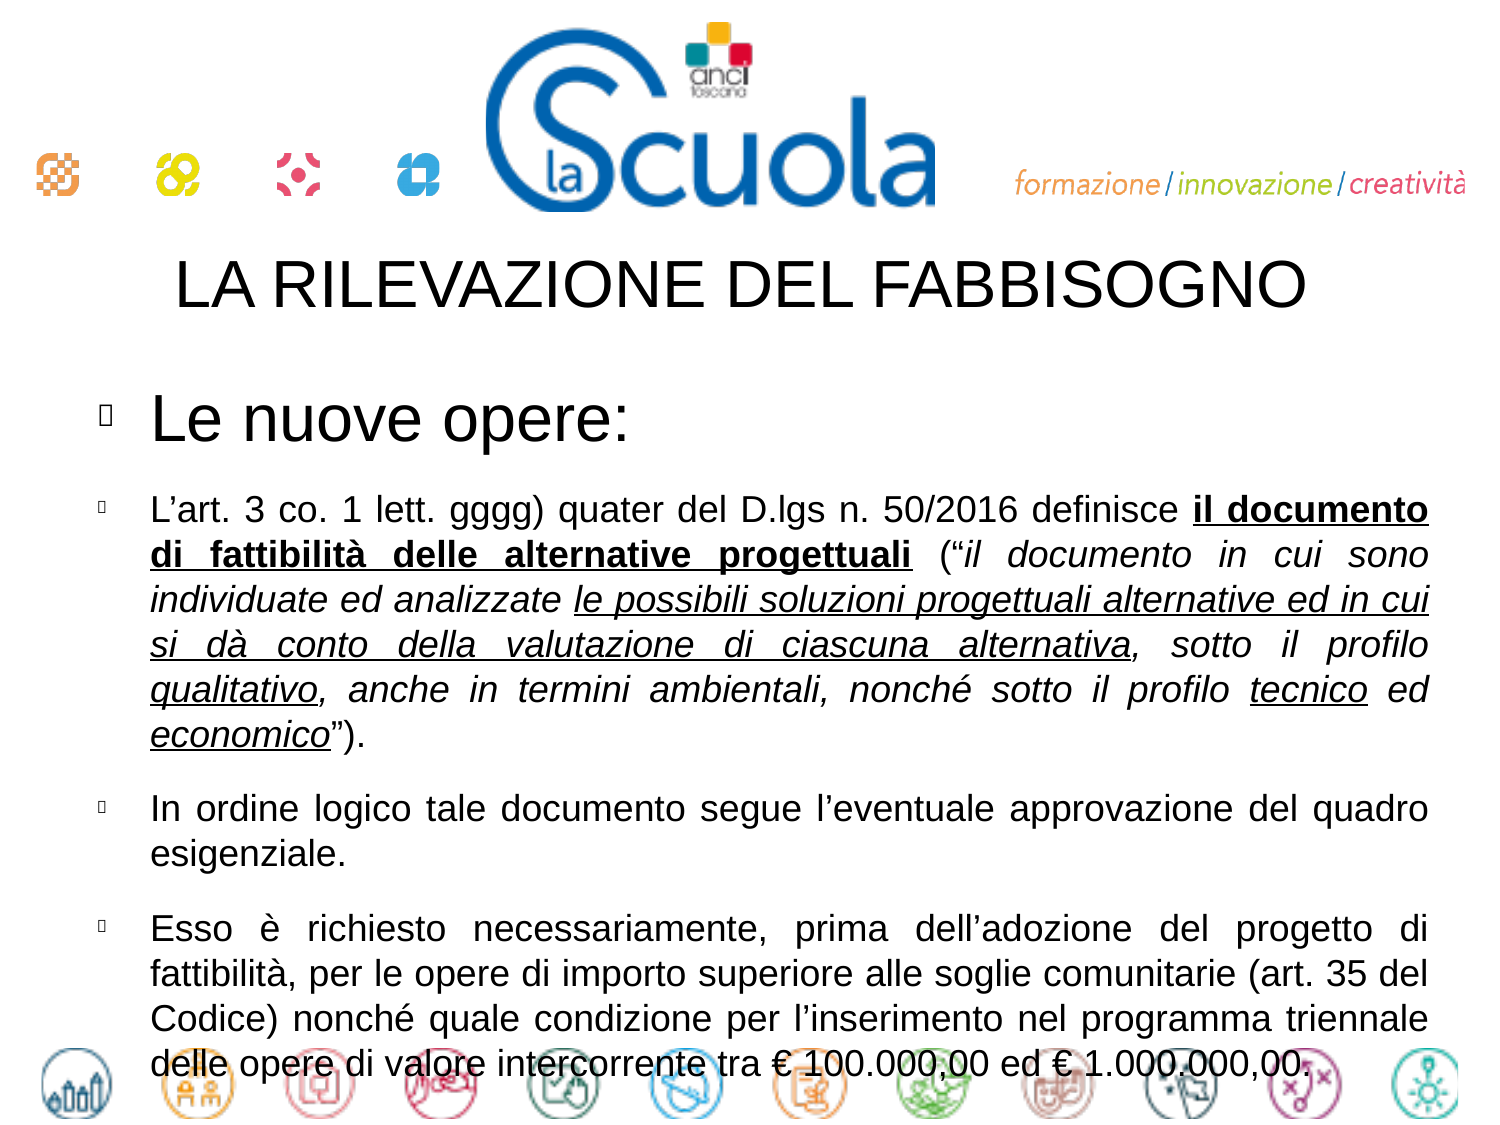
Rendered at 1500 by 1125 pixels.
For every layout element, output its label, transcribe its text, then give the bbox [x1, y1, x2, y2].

text_box LA RILEVAZIONE DEL FABBISOGNO [67, 187, 1418, 376]
text_box Le nuove opere: L’art. 3 co. 1 lett. gggg) quater del D.lgs n. 50/2016 definisce il documento di fattibilità delle alternative progettuali (“il documento in cui sono individuate ed analizzate le possibili soluzioni progettuali alternative ed in cui si dà conto della valutazione di ciascuna alternativa, sotto il profilo qualitativo, anche in termini ambientali, nonché sotto il profilo tecnico ed economico”). In ordine logico tale documento segue l’eventuale approvazione del quadro esigenziale. Esso è richiesto necessariamente, prima dell’adozione del progetto di fattibilità, per le opere di importo superiore alle soglie comunitarie (art. 35 del Codice) nonché quale condizione per l’inserimento nel programma triennale delle opere di valore intercorrente tra € 100.000,00 ed € 1.000.000,00. [79, 375, 1430, 1028]
